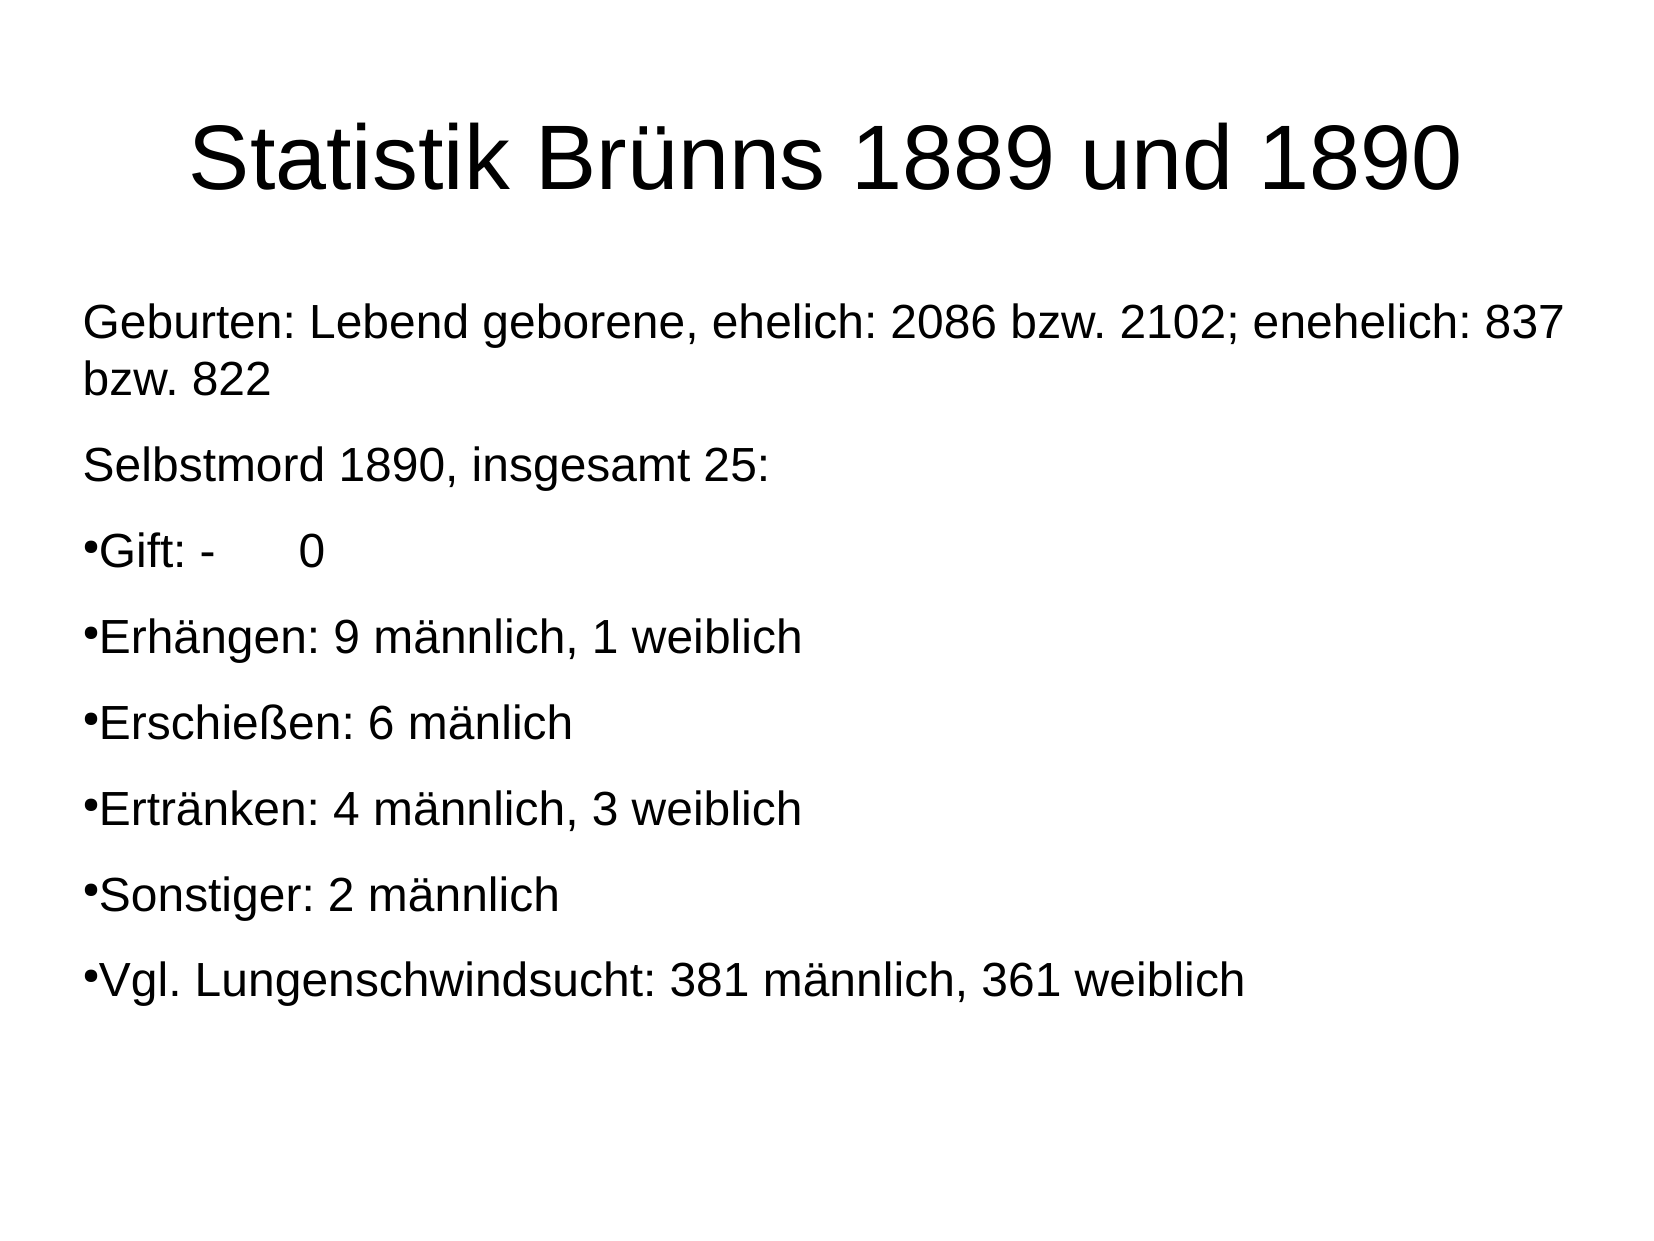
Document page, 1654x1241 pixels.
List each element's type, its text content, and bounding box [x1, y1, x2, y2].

title Statistik Brünns 1889 und 1890 [82, 49, 1571, 257]
list Geburten: Lebend geborene, ehelich: 2086 bzw. 2102; enehelich: 837 bzw. 822 Selbstmord 1890, insgesamt 25: Gift: - 0 Erhängen: 9 männlich, 1 weiblich Erschießen: 6 mänlich Ertränken: 4 männlich, 3 weiblich Sonstiger: 2 männlich Vgl. Lungenschwindsucht: 381 männlich, 361 weiblich [82, 290, 1571, 1010]
